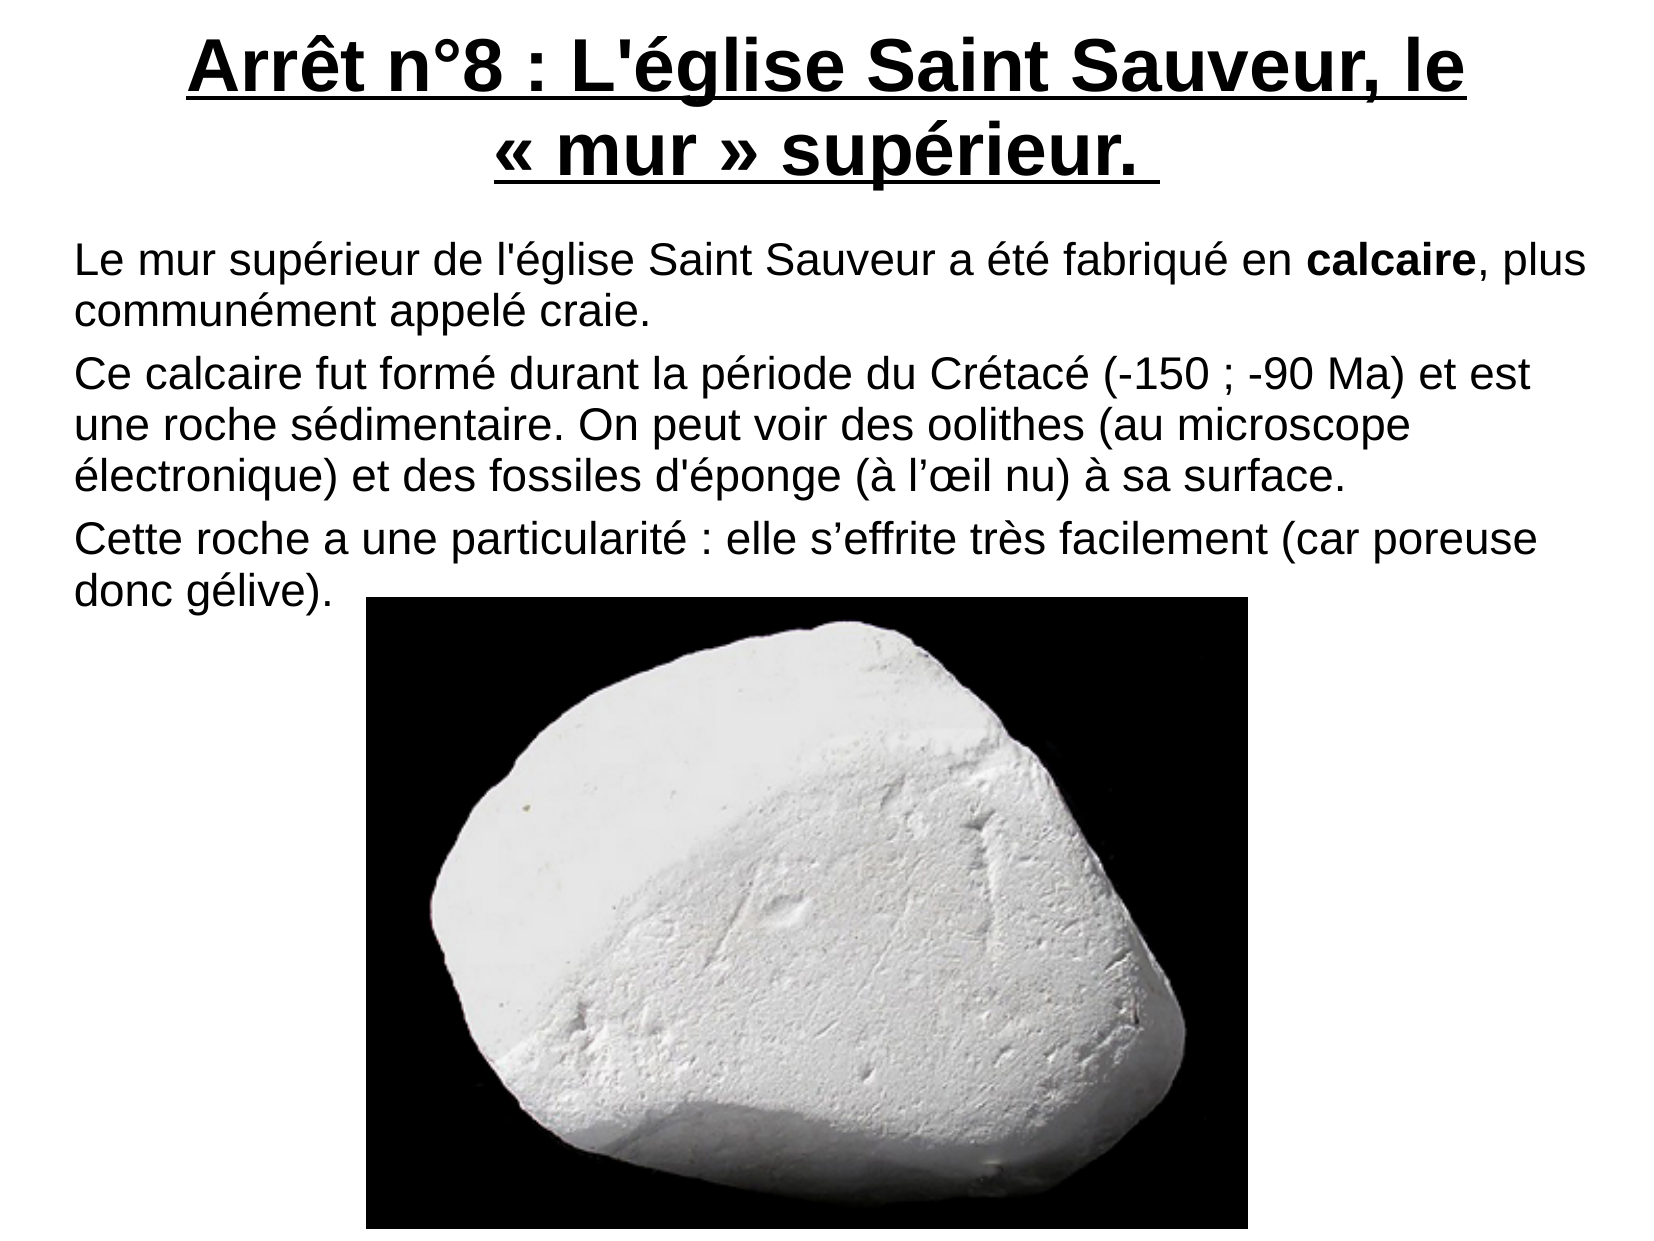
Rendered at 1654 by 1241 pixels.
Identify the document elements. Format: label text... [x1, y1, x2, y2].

picture [366, 597, 1248, 1229]
text_box Le mur supérieur de l'église Saint Sauveur a été fabriqué en calcaire, plus communément appelé craie. Ce calcaire fut formé durant la période du Crétacé (-150 ; -90 Ma) et est une roche sédimentaire. On peut voir des oolithes (au microscope électronique) et des fossiles d'éponge (à l’œil nu) à sa surface. Cette roche a une particularité : elle s’effrite très facilement (car poreuse donc gélive). [59, 226, 1619, 666]
title Arrêt n°8 : L'église Saint Sauveur, le « mur » supérieur. [82, 23, 1571, 192]
